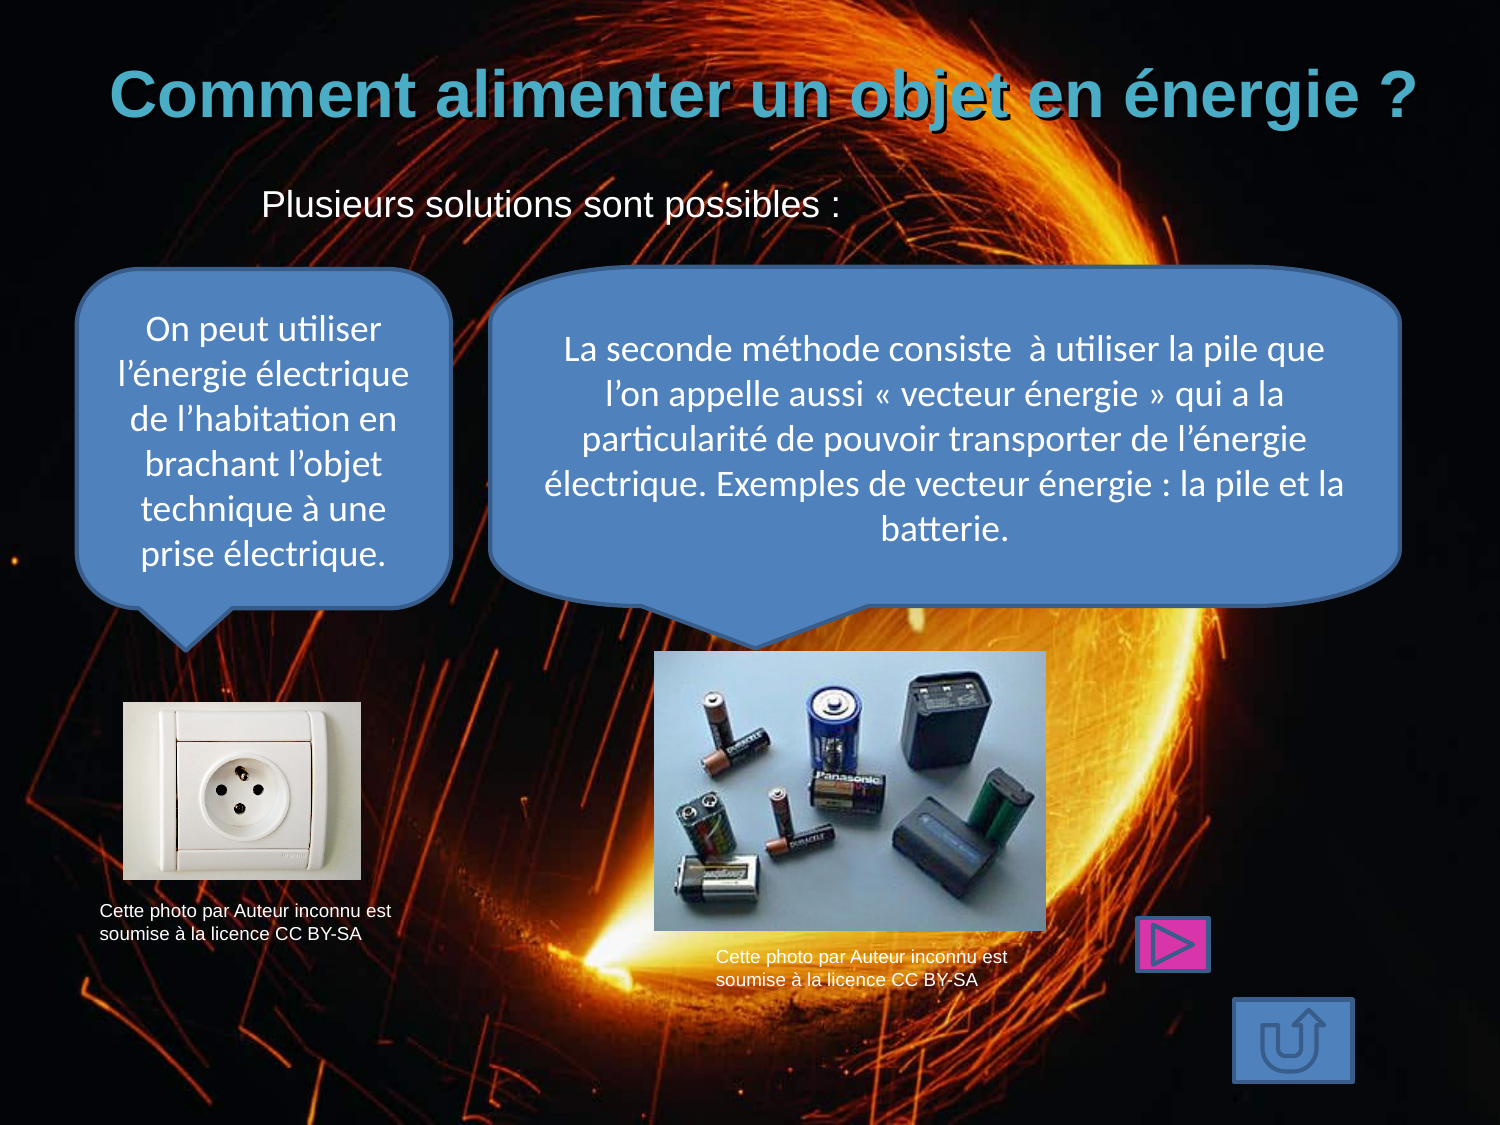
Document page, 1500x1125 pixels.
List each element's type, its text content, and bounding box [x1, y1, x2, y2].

text_box Cette photo par Auteur inconnu est soumise à la licence CC BY-SA [700, 937, 1092, 999]
text_box Cette photo par Auteur inconnu est soumise à la licence CC BY-SA [84, 891, 459, 953]
text_box La seconde méthode consiste à utiliser la pile que l’on appelle aussi « vecteur énergie » qui a la particularité de pouvoir transporter de l’énergie électrique. Exemples de vecteur énergie : la pile et la batterie. [490, 266, 1400, 649]
text_box [1137, 918, 1209, 972]
text_box [1234, 999, 1353, 1082]
text_box On peut utiliser l’énergie électrique de l’habitation en brachant l’objet technique à une prise électrique. [76, 269, 452, 651]
picture [0, 0, 1500, 1125]
text_box Comment alimenter un objet en énergie ? [94, 43, 1436, 138]
text_box Plusieurs solutions sont possibles : [246, 172, 1239, 234]
